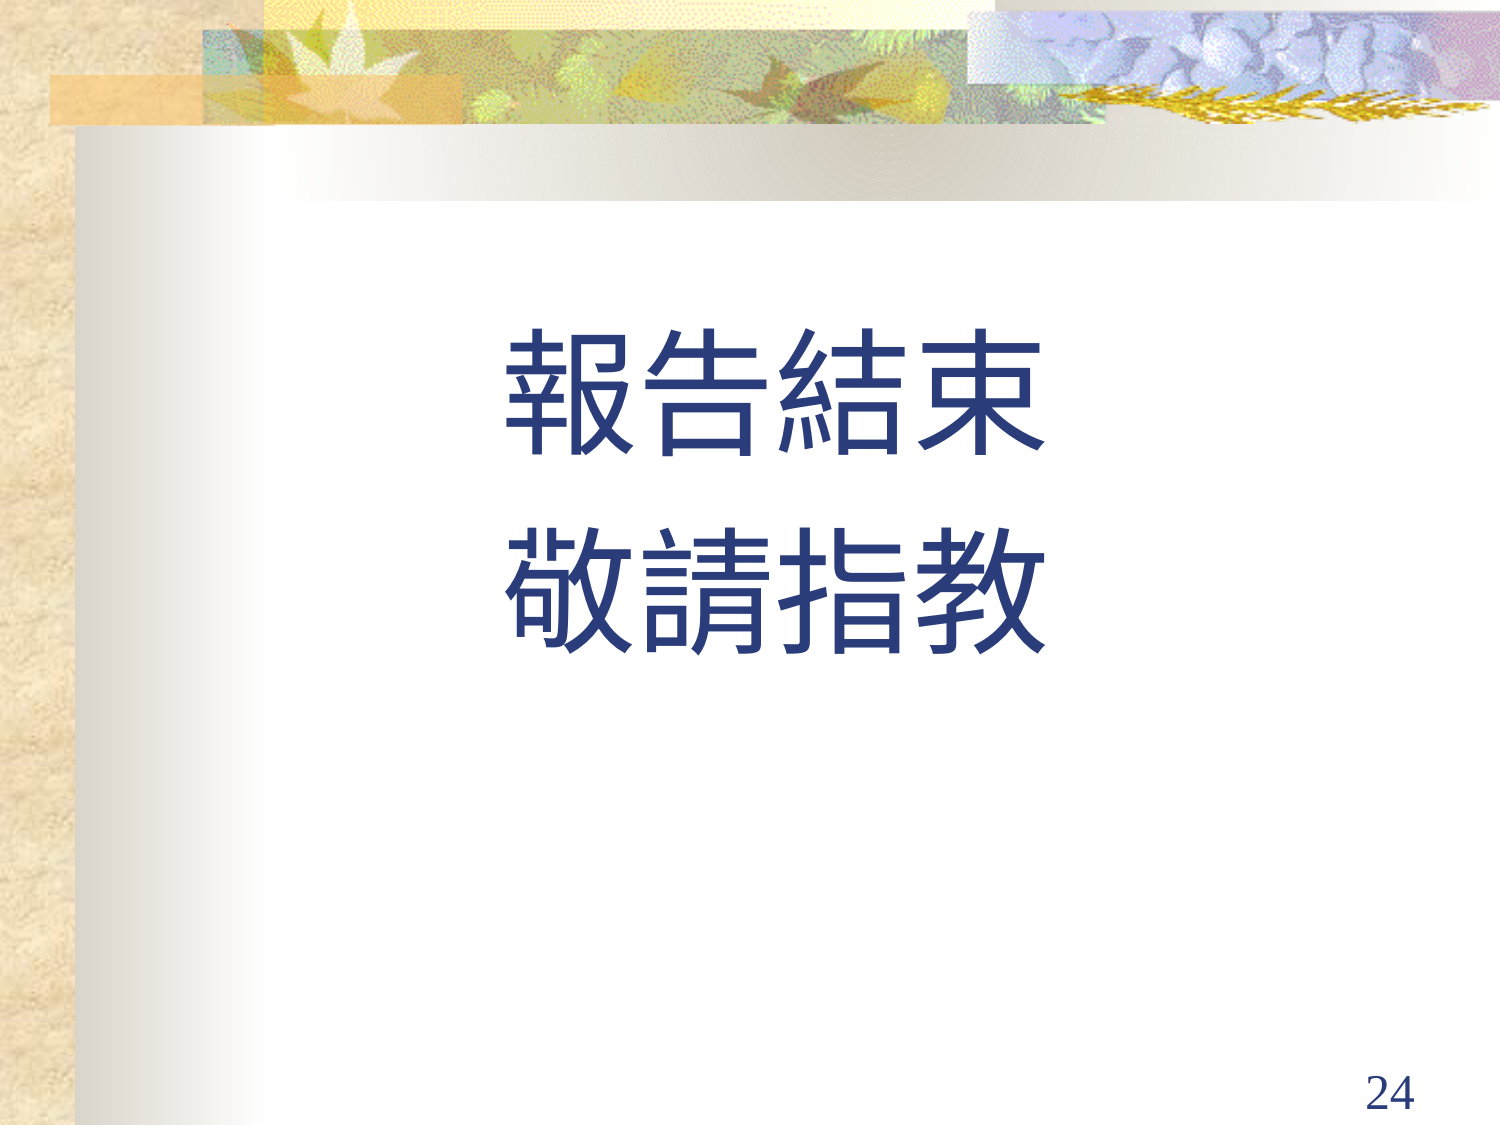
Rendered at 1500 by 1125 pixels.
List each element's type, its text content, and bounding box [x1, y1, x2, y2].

list 報告結束 敬請指教 [99, 299, 1375, 901]
text_box [1350, 1052, 1500, 1125]
